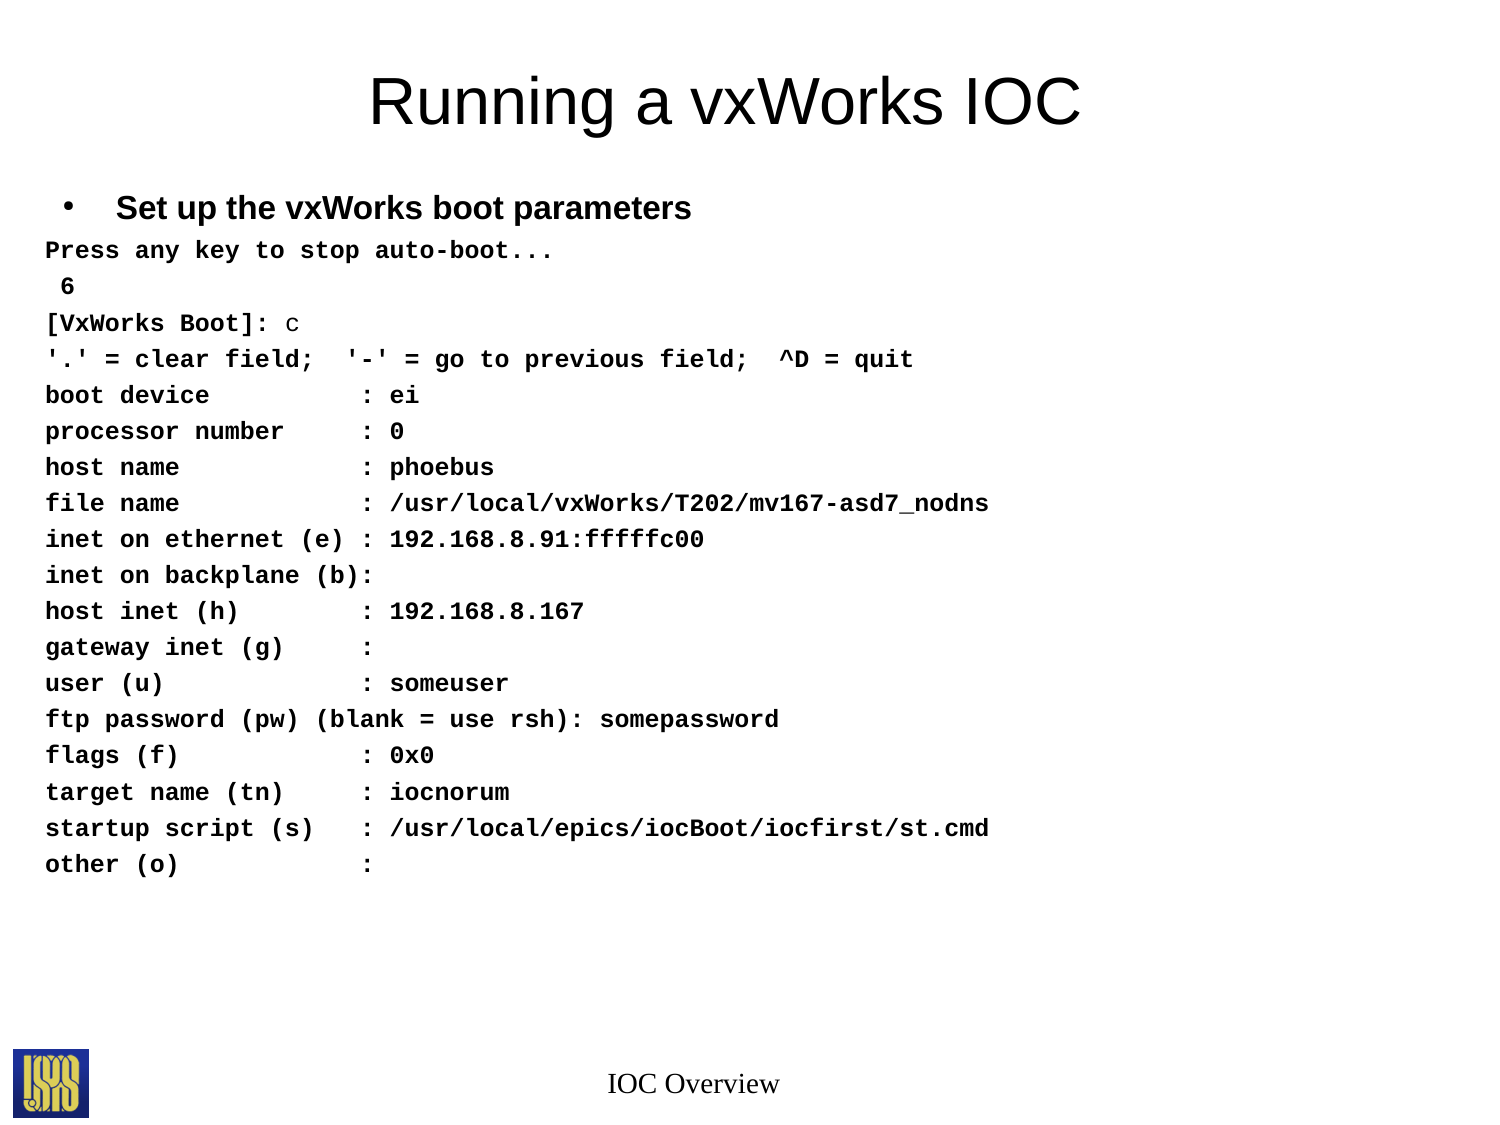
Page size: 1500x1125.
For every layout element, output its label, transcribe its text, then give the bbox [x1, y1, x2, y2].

list Set up the vxWorks boot parameters Press any key to stop auto-boot... 6 [VxWorks Boot]: c '.' = clear field; '-' = go to previous field; ^D = quit boot device : ei processor number : 0 host name : phoebus file name : /usr/local/vxWorks/T202/mv167-asd7_nodns inet on ethernet (e) : 192.168.8.91:fffffc00 inet on backplane (b): host inet (h) : 192.168.8.167 gateway inet (g) : user (u) : someuser ftp password (pw) (blank = use rsh): somepassword flags (f) : 0x0 target name (tn) : iocnorum startup script (s) : /usr/local/epics/iocBoot/iocfirst/st.cmd other (o) : [30, 183, 1447, 890]
title Running a vxWorks IOC [55, 57, 1361, 146]
picture [13, 1049, 89, 1118]
